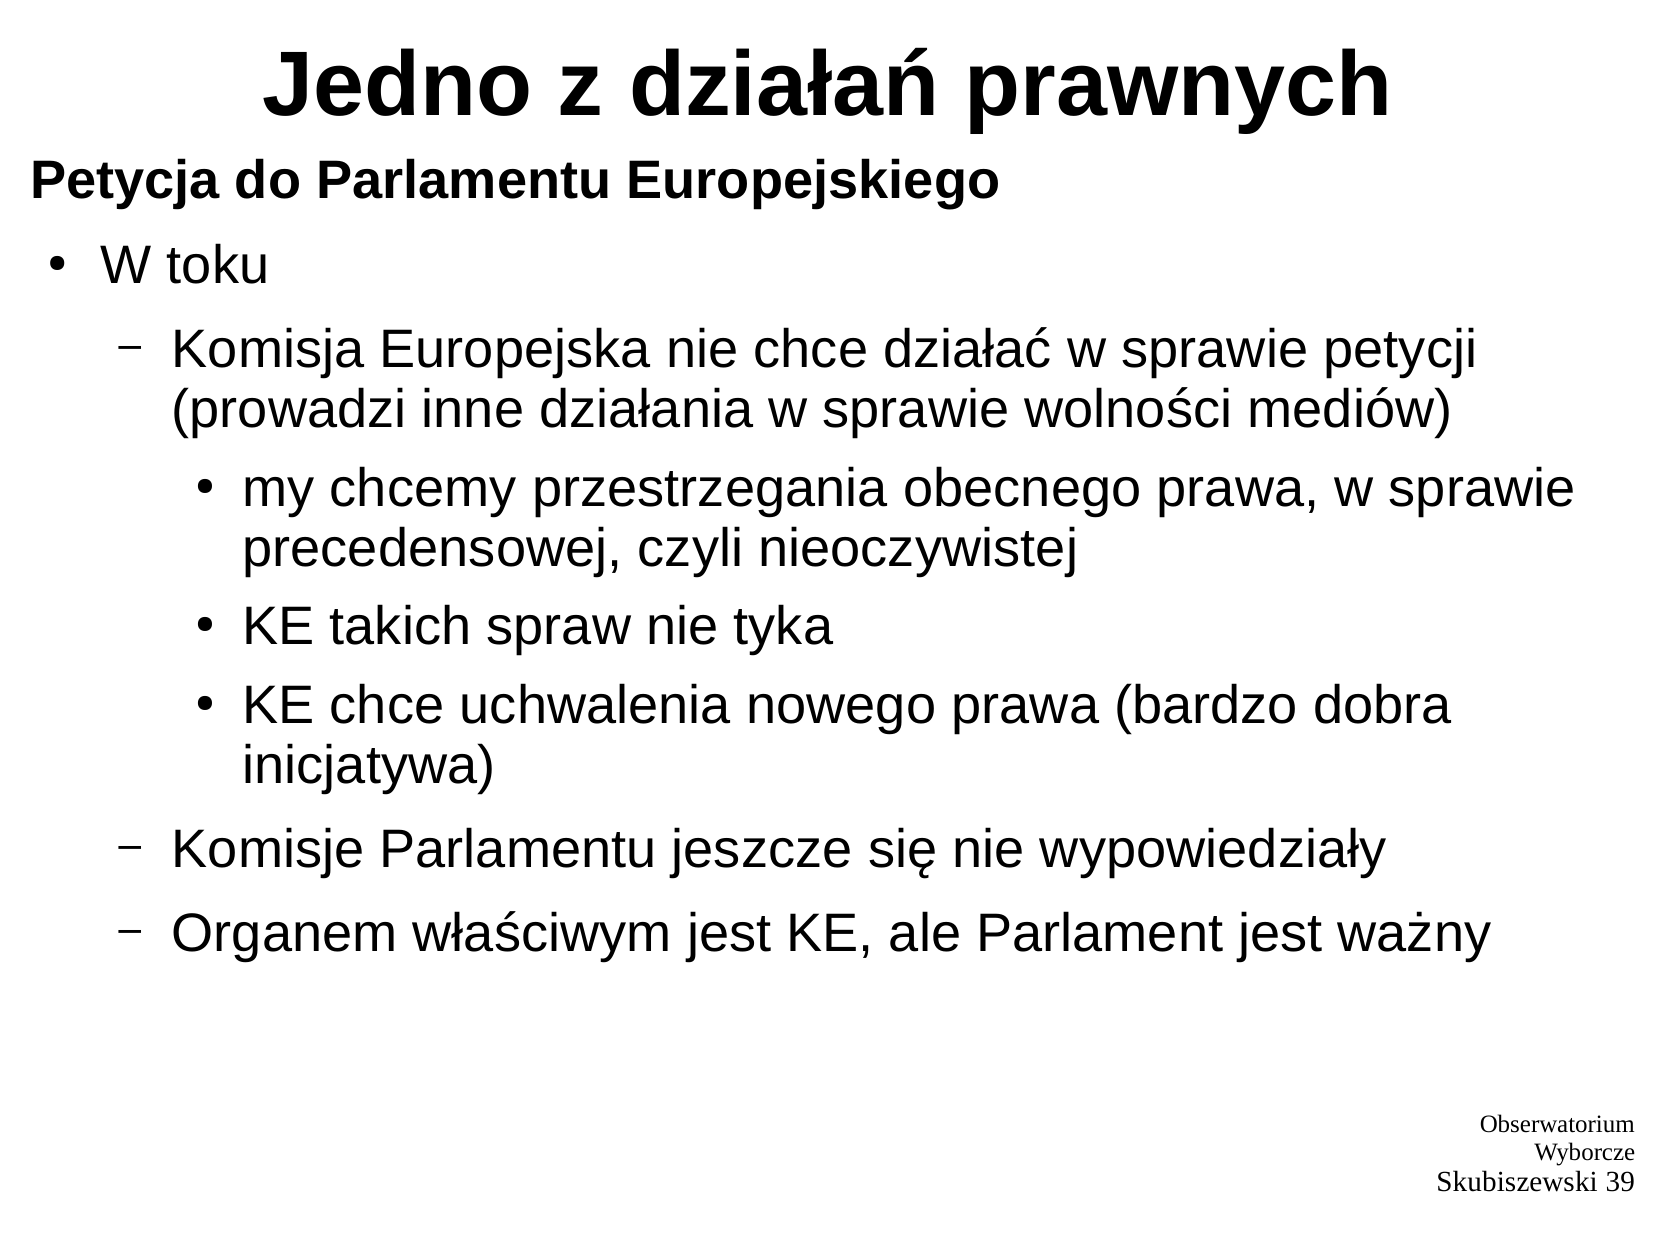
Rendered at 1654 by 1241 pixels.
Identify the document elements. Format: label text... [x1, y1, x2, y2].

list Petycja do Parlamentu Europejskiego W toku Komisja Europejska nie chce działać w sprawie petycji (prowadzi inne działania w sprawie wolności mediów) my chcemy przestrzegania obecnego prawa, w sprawie precedensowej, czyli nieoczywistej KE takich spraw nie tyka KE chce uchwalenia nowego prawa (bardzo dobra inicjatywa) Komisje Parlamentu jeszcze się nie wypowiedziały Organem właściwym jest KE, ale Parlament jest ważny [30, 150, 1621, 1216]
title Jedno z działań prawnych [84, 32, 1573, 150]
